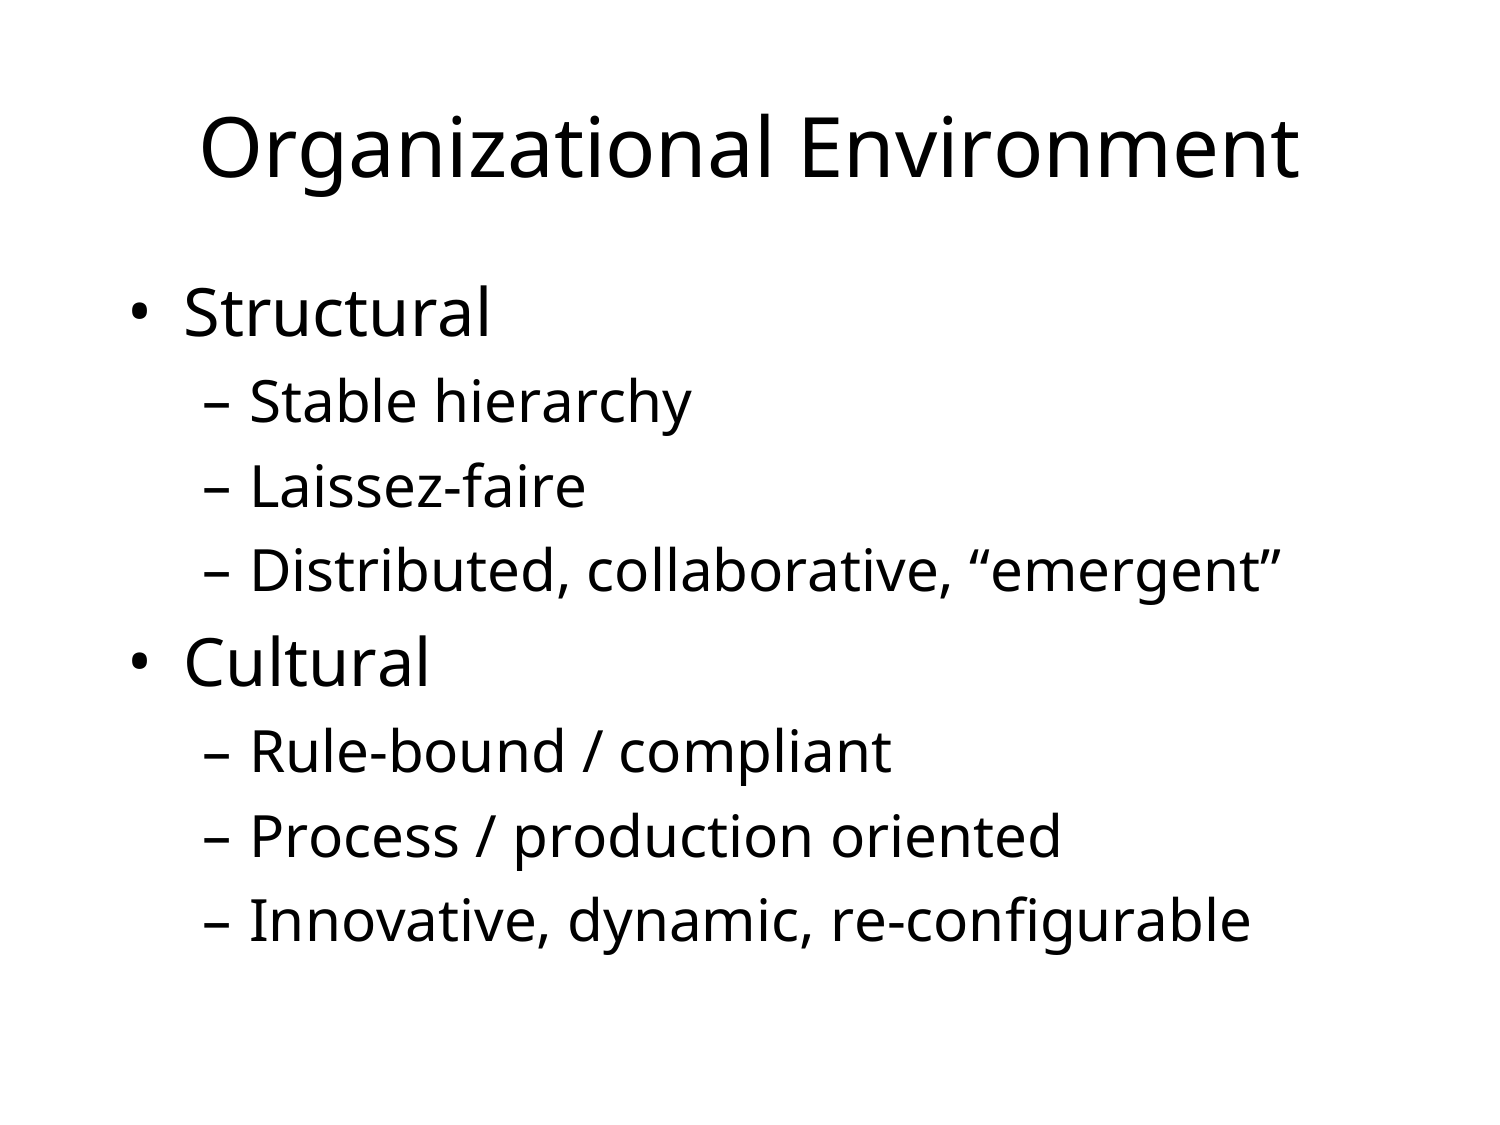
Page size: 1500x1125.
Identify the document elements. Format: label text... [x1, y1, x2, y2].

list Structural Stable hierarchy Laissez-faire Distributed, collaborative, “emergent” Cultural Rule-bound / compliant Process / production oriented Innovative, dynamic, re-configurable [112, 262, 1388, 1125]
title Organizational Environment [112, 49, 1388, 238]
